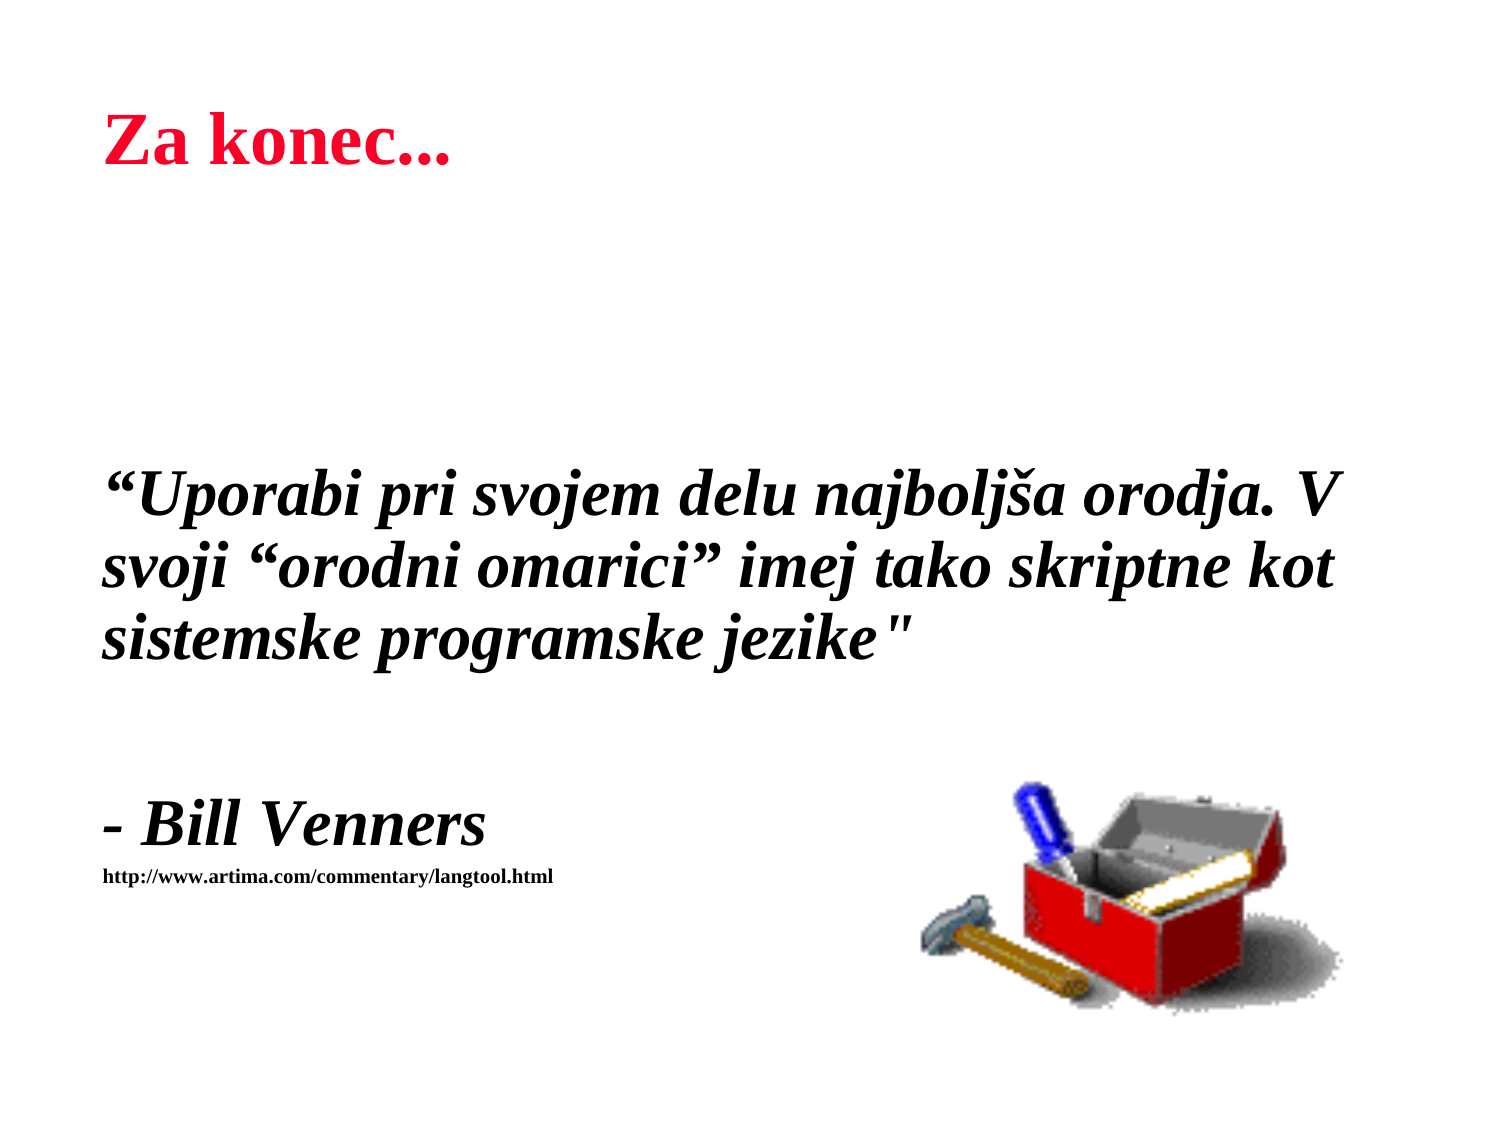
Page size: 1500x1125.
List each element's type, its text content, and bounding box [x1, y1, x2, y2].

list “Uporabi pri svojem delu najboljša orodja. V svoji “orodni omarici” imej tako skriptne kot sistemske programske jezike" - Bill Venners http://www.artima.com/commentary/langtool.html [87, 450, 1426, 1038]
picture [912, 769, 1351, 1024]
title Za konec... [87, 6, 1338, 188]
